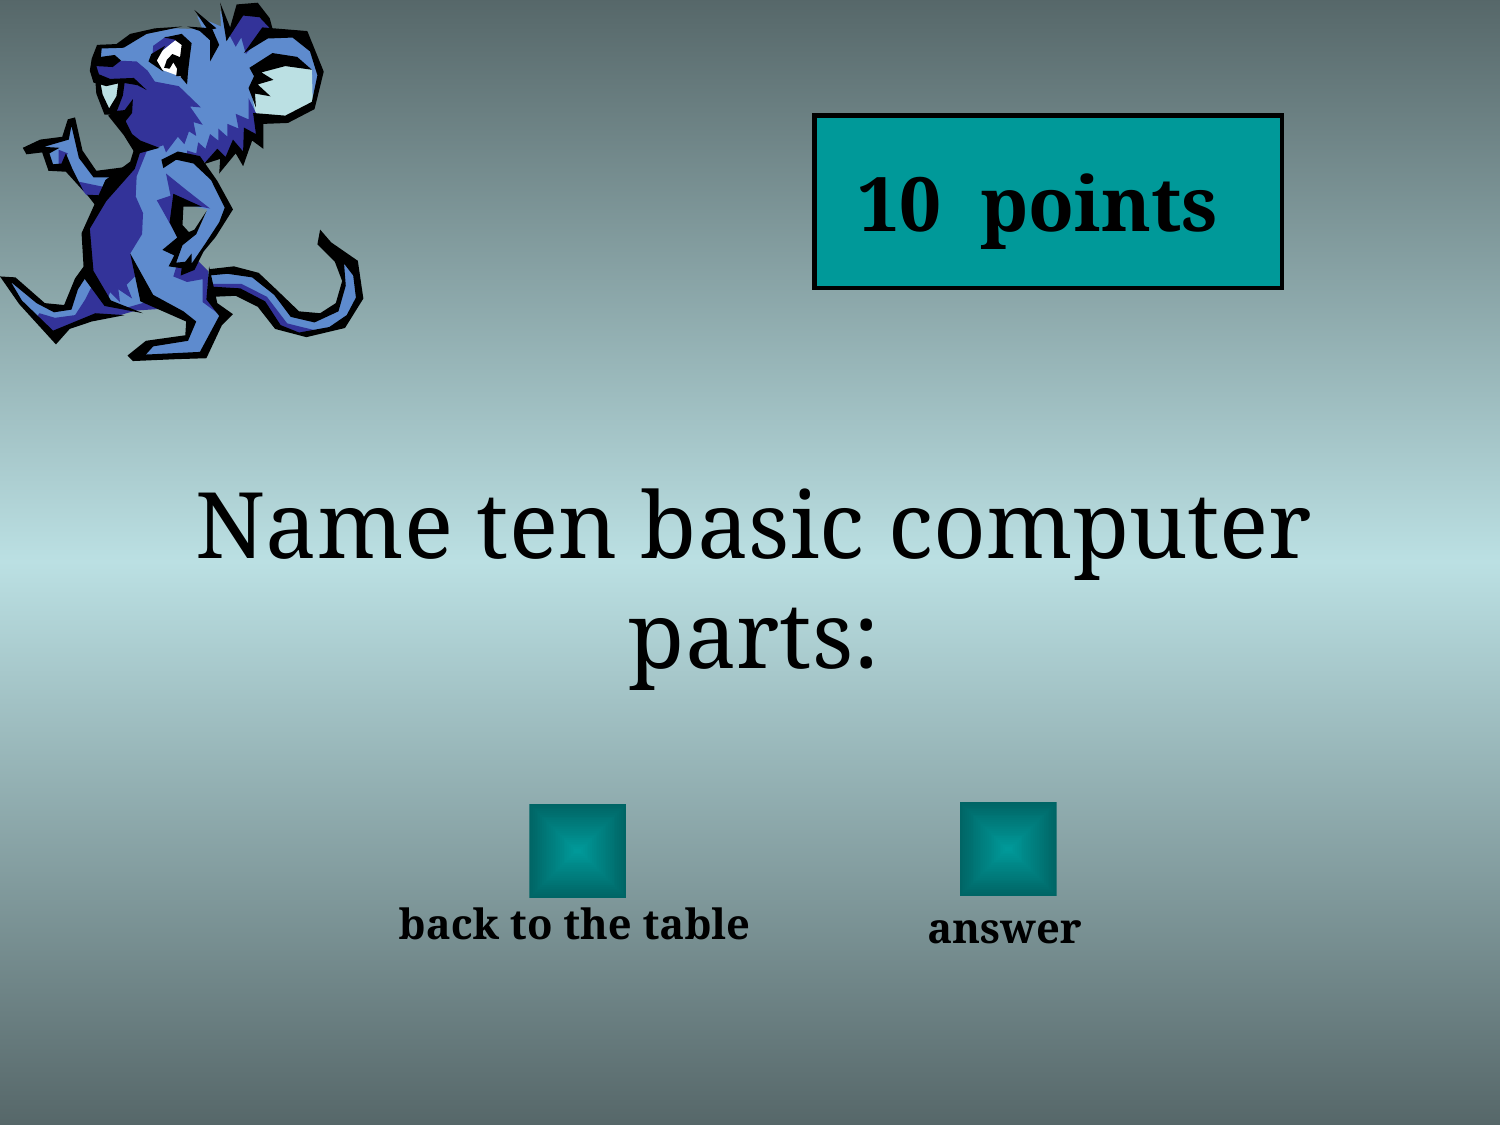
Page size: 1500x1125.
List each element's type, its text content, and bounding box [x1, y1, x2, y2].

title Name ten basic computer parts: [116, 483, 1392, 671]
text_box 10 points [842, 148, 1256, 254]
text_box [960, 802, 1057, 896]
text_box back to the table [353, 890, 795, 956]
text_box answer [859, 894, 1150, 959]
text_box [814, 115, 1282, 288]
text_box [529, 804, 626, 898]
